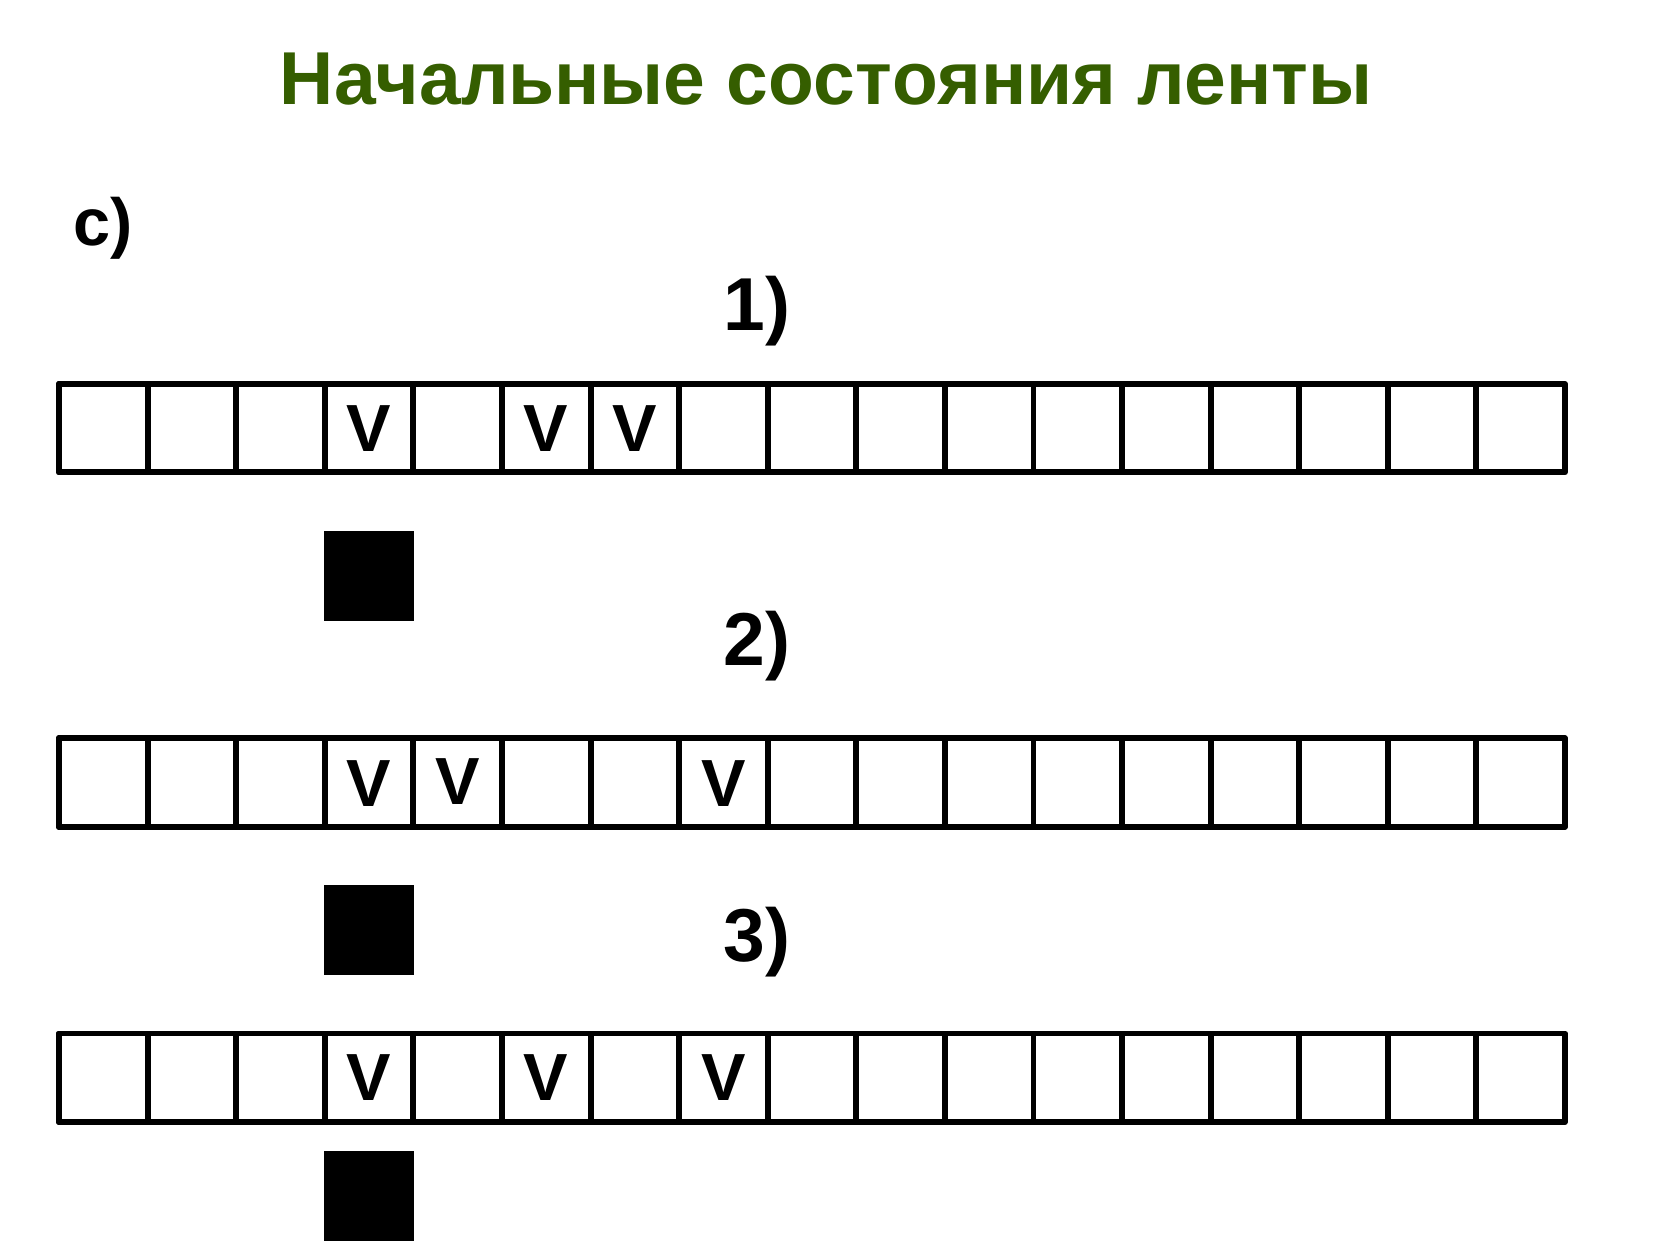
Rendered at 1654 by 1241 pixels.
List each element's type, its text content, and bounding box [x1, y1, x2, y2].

text_box [414, 383, 501, 473]
text_box [680, 383, 1565, 473]
text_box [324, 1151, 414, 1241]
text_box V [324, 738, 414, 828]
text_box [768, 738, 1565, 827]
text_box [414, 1033, 501, 1123]
text_box V [679, 738, 768, 828]
text_box 2) [708, 590, 886, 690]
text_box [591, 1033, 679, 1123]
text_box V [590, 383, 680, 474]
text_box V [501, 1032, 591, 1123]
text_box [324, 531, 414, 621]
text_box V [679, 1032, 768, 1123]
text_box V [324, 1032, 414, 1123]
text_box V [413, 737, 502, 827]
text_box V [324, 383, 414, 474]
text_box [59, 738, 324, 827]
text_box 1) [708, 255, 886, 355]
text_box 3) [708, 885, 886, 985]
text_box c) [59, 177, 207, 267]
text_box [59, 383, 324, 473]
text_box [768, 1033, 1565, 1123]
text_box V [501, 383, 590, 474]
text_box [59, 1033, 324, 1123]
text_box [502, 738, 679, 827]
text_box Начальные состояния ленты [118, 29, 1536, 129]
text_box [324, 885, 414, 975]
